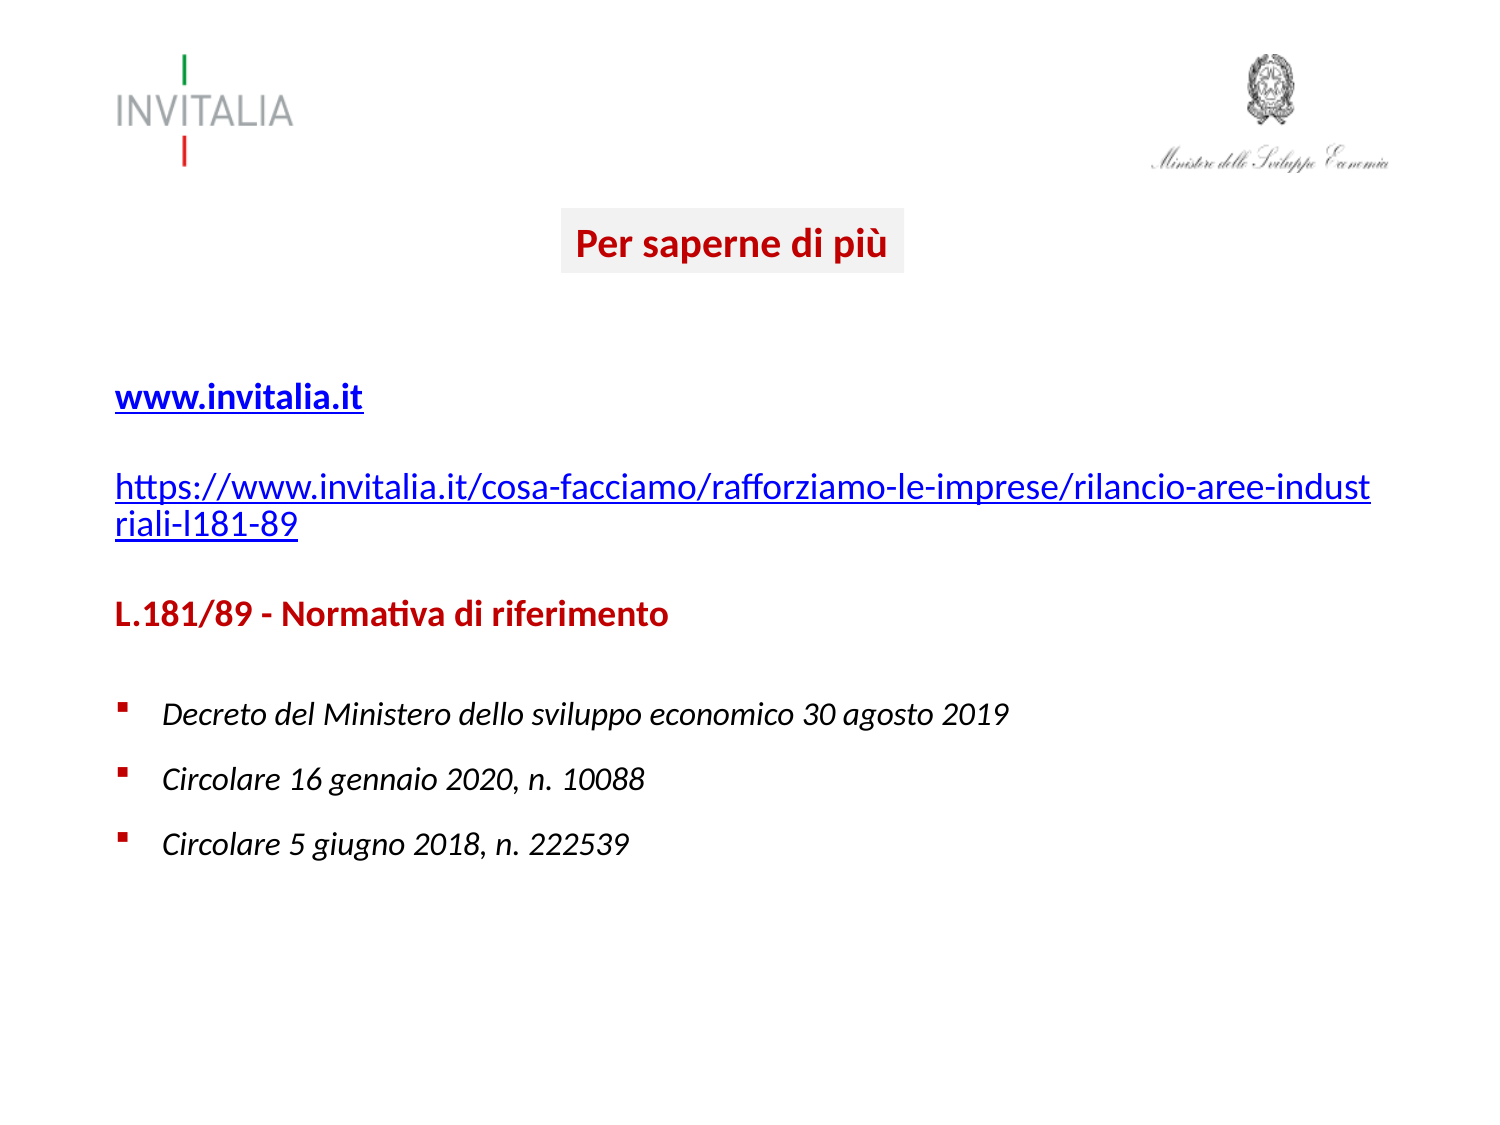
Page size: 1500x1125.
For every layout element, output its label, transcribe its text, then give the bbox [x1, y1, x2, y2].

text_box www.invitalia.it https://www.invitalia.it/cosa-facciamo/rafforziamo-le-imprese/rilancio-aree-industriali-l181-89 L.181/89 - Normativa di riferimento Decreto del Ministero dello sviluppo economico 30 agosto 2019 Circolare 16 gennaio 2020, n. 10088 Circolare 5 giugno 2018, n. 222539 [100, 364, 1399, 885]
picture [76, 54, 302, 173]
text_box Per saperne di più [561, 208, 905, 273]
